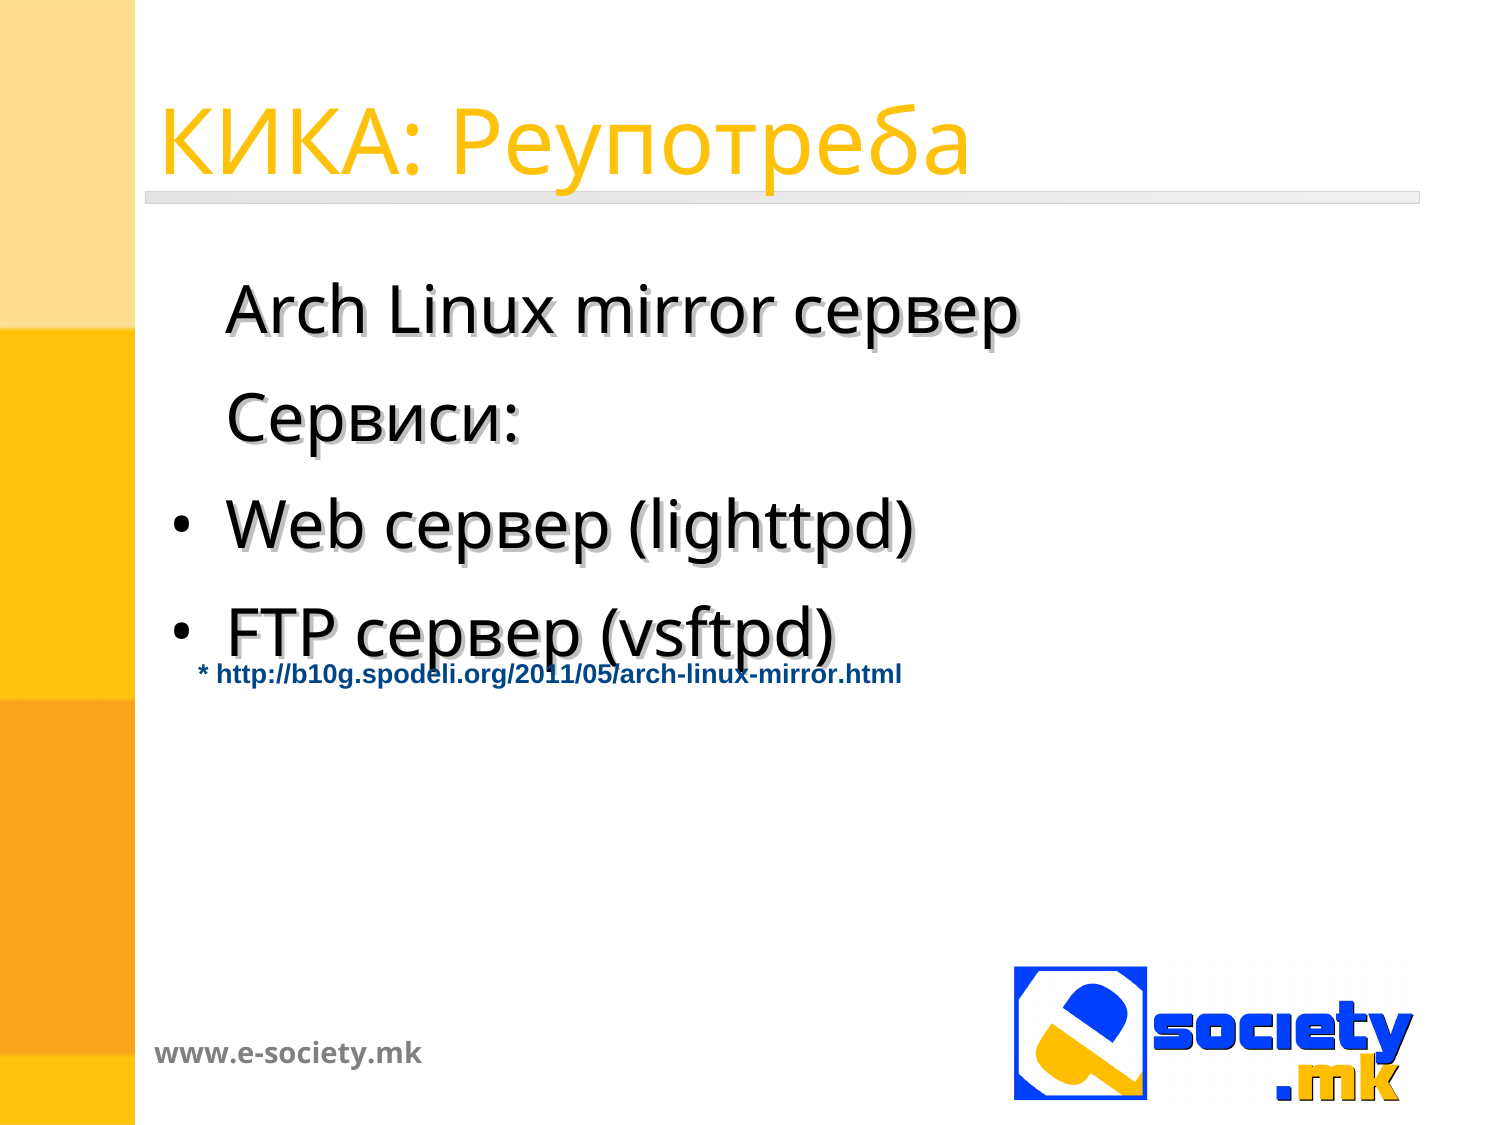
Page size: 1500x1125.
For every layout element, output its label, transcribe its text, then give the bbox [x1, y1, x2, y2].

text_box * http://b10g.spodeli.org/2011/05/arch-linux-mirror.html [183, 651, 1093, 709]
title КИКА: Реупотреба [134, 0, 1425, 312]
picture [0, 0, 135, 1125]
picture [1004, 1006, 1419, 1108]
list Arch Linux mirror сервер Сервиси: Web сервер (lighttpd) FTP сервер (vsftpd) [169, 262, 1425, 1006]
